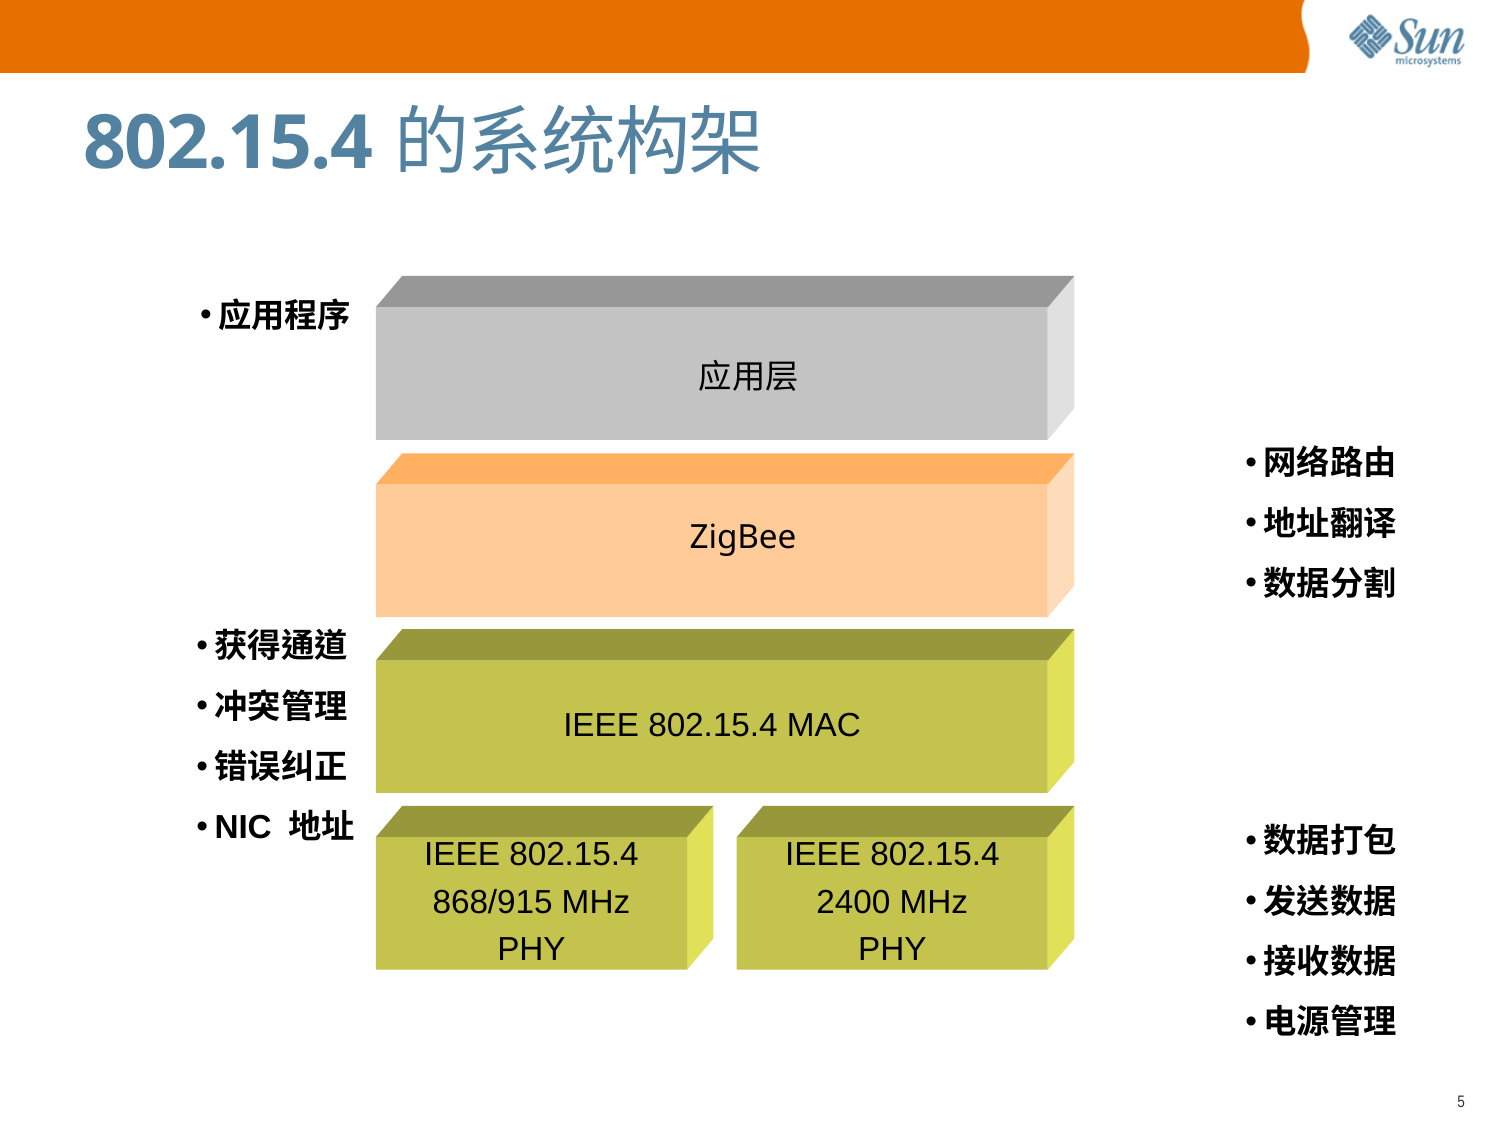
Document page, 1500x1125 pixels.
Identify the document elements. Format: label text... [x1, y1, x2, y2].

text_box 2400 MHz [816, 883, 969, 921]
text_box ZigBee [689, 512, 797, 558]
title 802.15.4的系统构架 [83, 94, 1446, 199]
text_box IEEE 802.15.4 [424, 835, 640, 874]
text_box 获得通道 冲突管理 错误纠正 NIC 地址 [181, 614, 370, 857]
text_box [375, 275, 1075, 440]
text_box [375, 629, 1075, 794]
text_box 数据打包 发送数据 接收数据 电源管理 [1230, 809, 1412, 1052]
text_box 868/915 MHz [432, 883, 631, 921]
text_box 应用层 [699, 353, 799, 399]
text_box 应用程序 [185, 284, 367, 345]
text_box [375, 805, 714, 970]
text_box PHY [858, 930, 927, 968]
text_box IEEE 802.15.4 [785, 835, 1000, 874]
text_box IEEE 802.15.4 MAC [563, 706, 862, 744]
picture [0, 0, 1500, 73]
text_box [736, 805, 1075, 970]
text_box 网络路由 地址翻译 数据分割 [1230, 431, 1412, 666]
text_box [375, 453, 1075, 618]
text_box PHY [497, 930, 566, 968]
